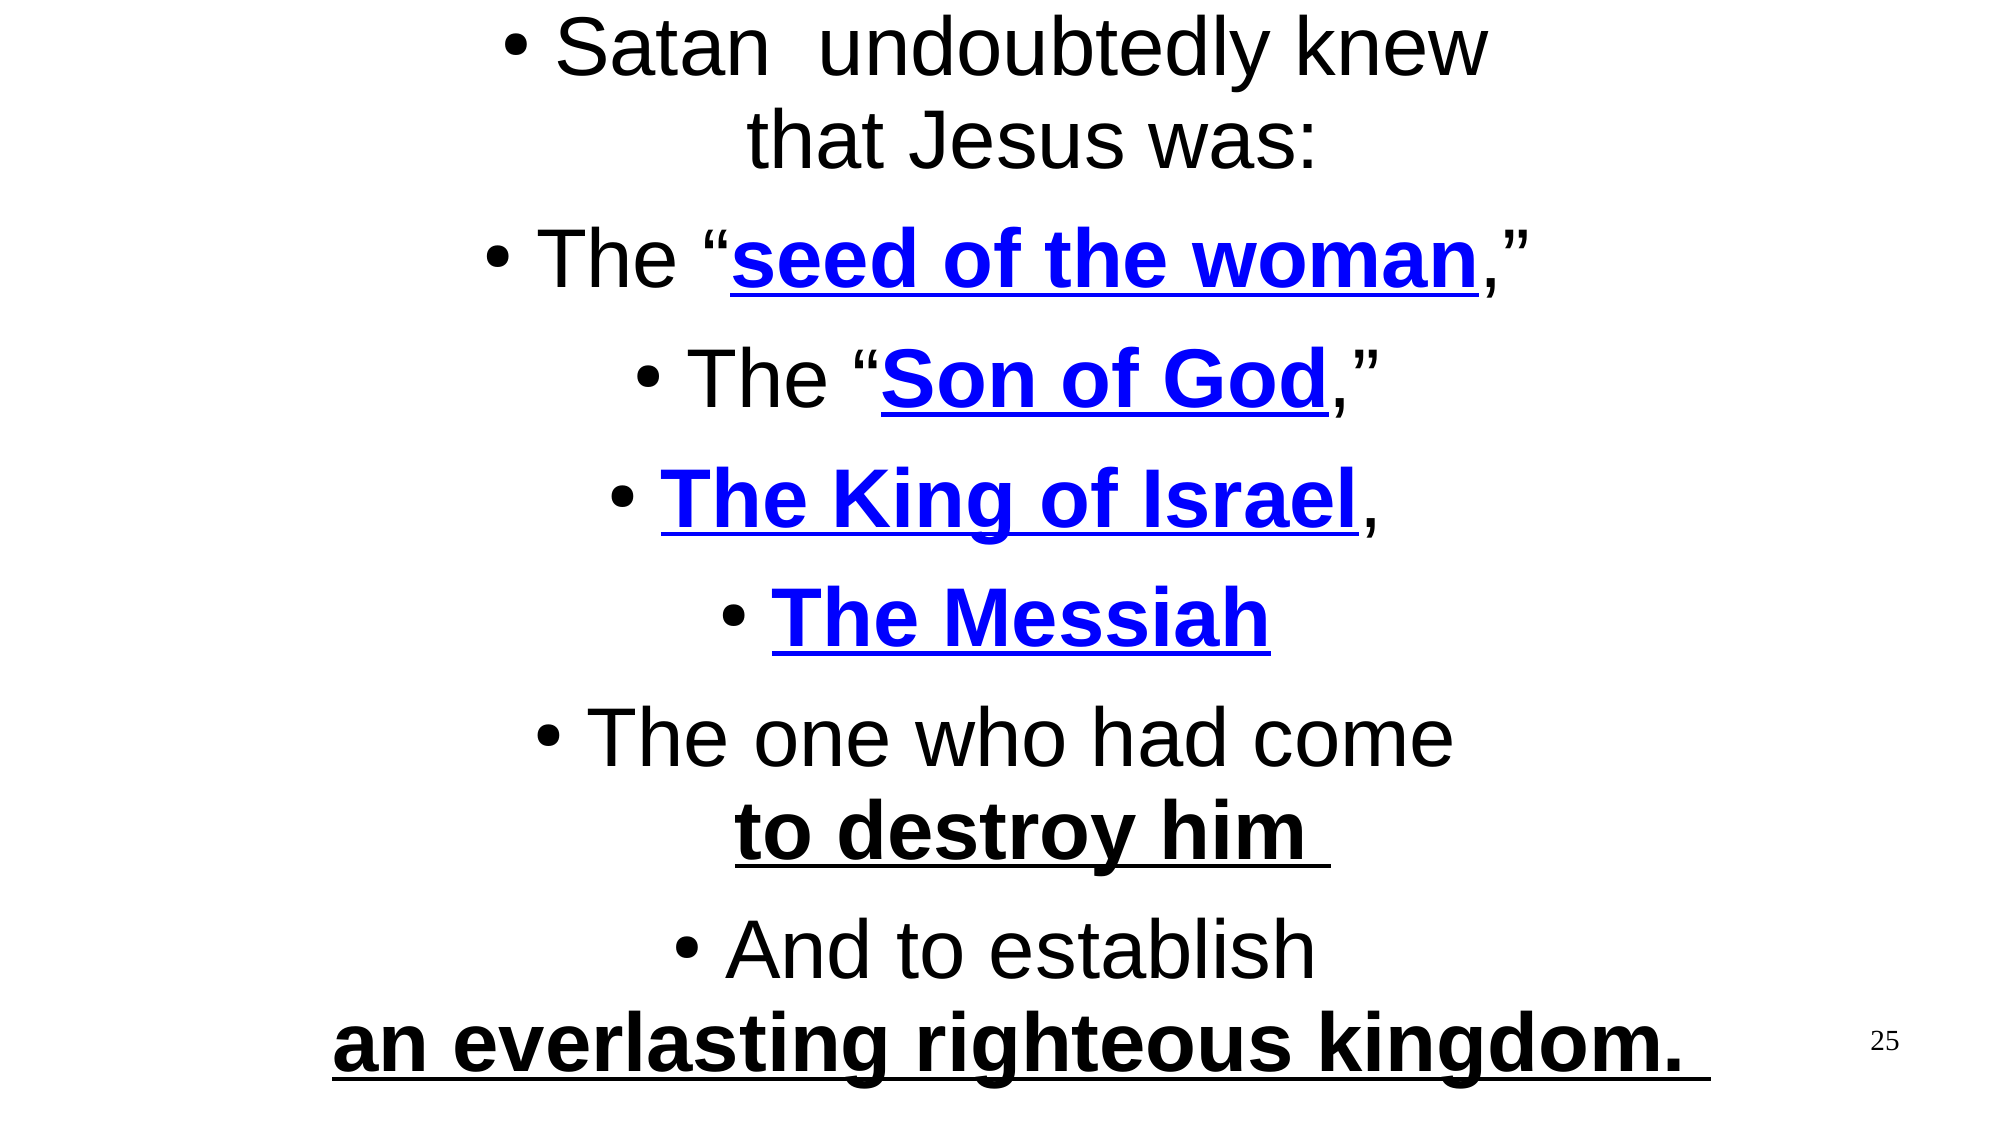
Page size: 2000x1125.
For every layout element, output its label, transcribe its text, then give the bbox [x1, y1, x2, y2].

list Satan undoubtedly knew that Jesus was: The “seed of the woman,” The “Son of God,” The King of Israel, The Messiah The one who had come to destroy him And to establish an everlasting righteous kingdom. [0, 0, 1996, 1123]
